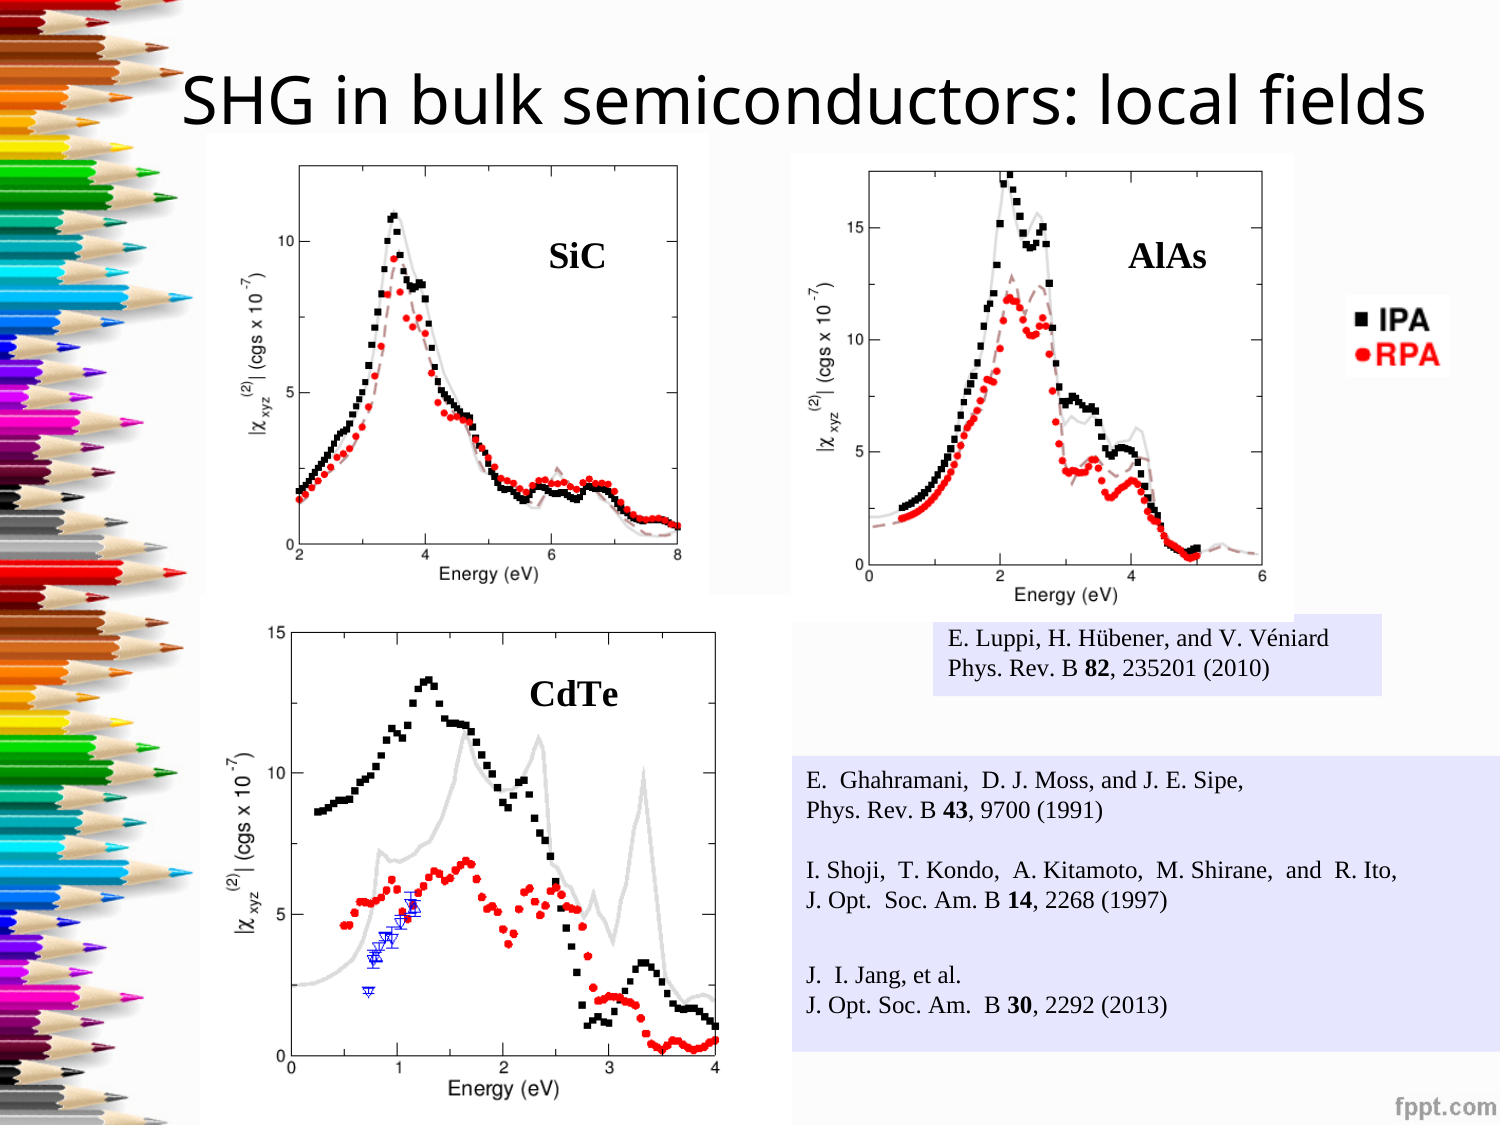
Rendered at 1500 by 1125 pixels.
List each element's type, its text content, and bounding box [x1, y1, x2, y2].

text_box E. Luppi, H. Hübener, and V. Véniard Phys. Rev. B 82, 235201 (2010) [933, 614, 1382, 697]
picture [0, 0, 1500, 1125]
text_box CdTe [514, 661, 631, 722]
text_box SiC [533, 223, 622, 284]
text_box AlAs [1113, 223, 1223, 284]
text_box E. Ghahramani, D. J. Moss, and J. E. Sipe, Phys. Rev. B 43, 9700 (1991) I. Shoji, T. Kondo, A. Kitamoto, M. Shirane, and R. Ito, J. Opt. Soc. Am. B 14, 2268 (1997) J. I. Jang, et al. J. Opt. Soc. Am. B 30, 2292 (2013) [792, 755, 1500, 1052]
title SHG in bulk semiconductors: local fields [110, 3, 1500, 192]
